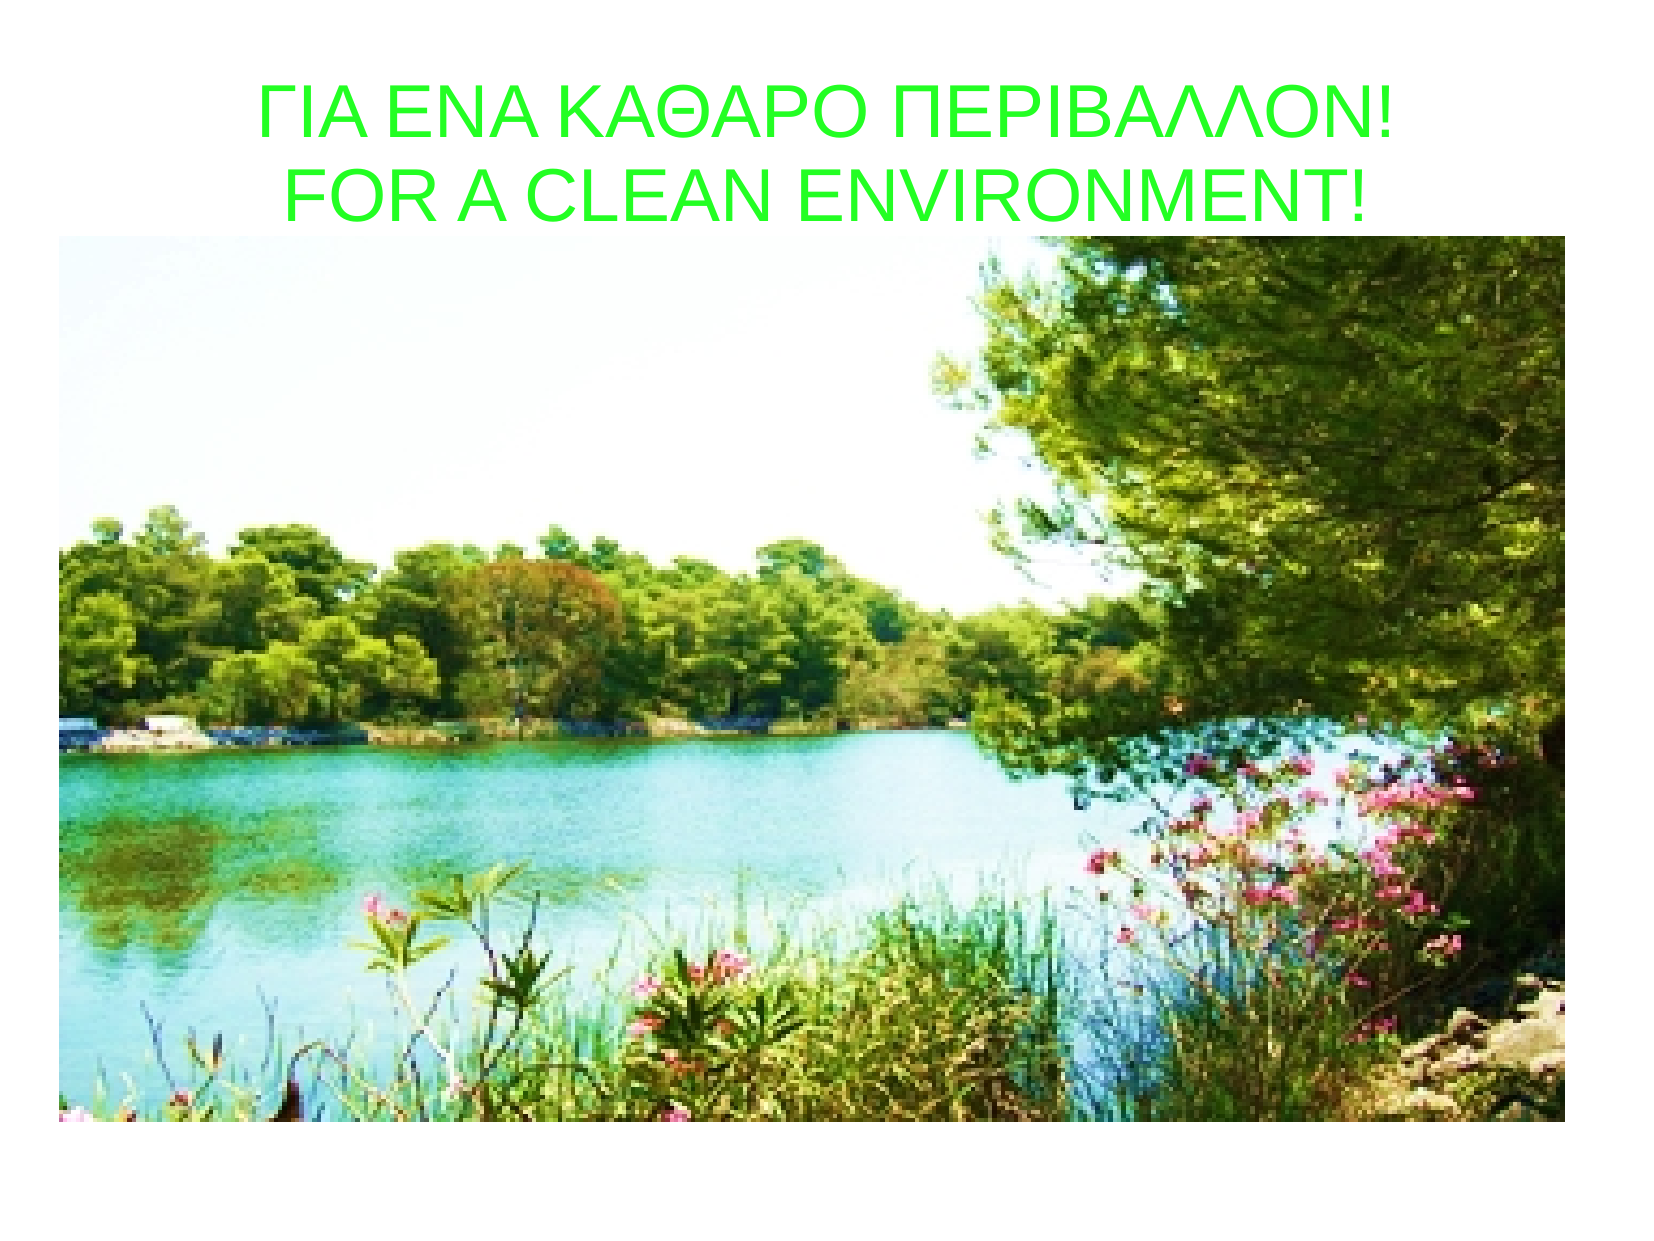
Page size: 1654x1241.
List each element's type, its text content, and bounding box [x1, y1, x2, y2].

picture [59, 236, 1572, 1123]
title ΓΙΑ ΕΝΑ ΚΑΘΑΡΟ ΠΕΡΙΒΑΛΛΟΝ! FOR A CLEAN ENVIRONMENT! [82, 49, 1571, 257]
